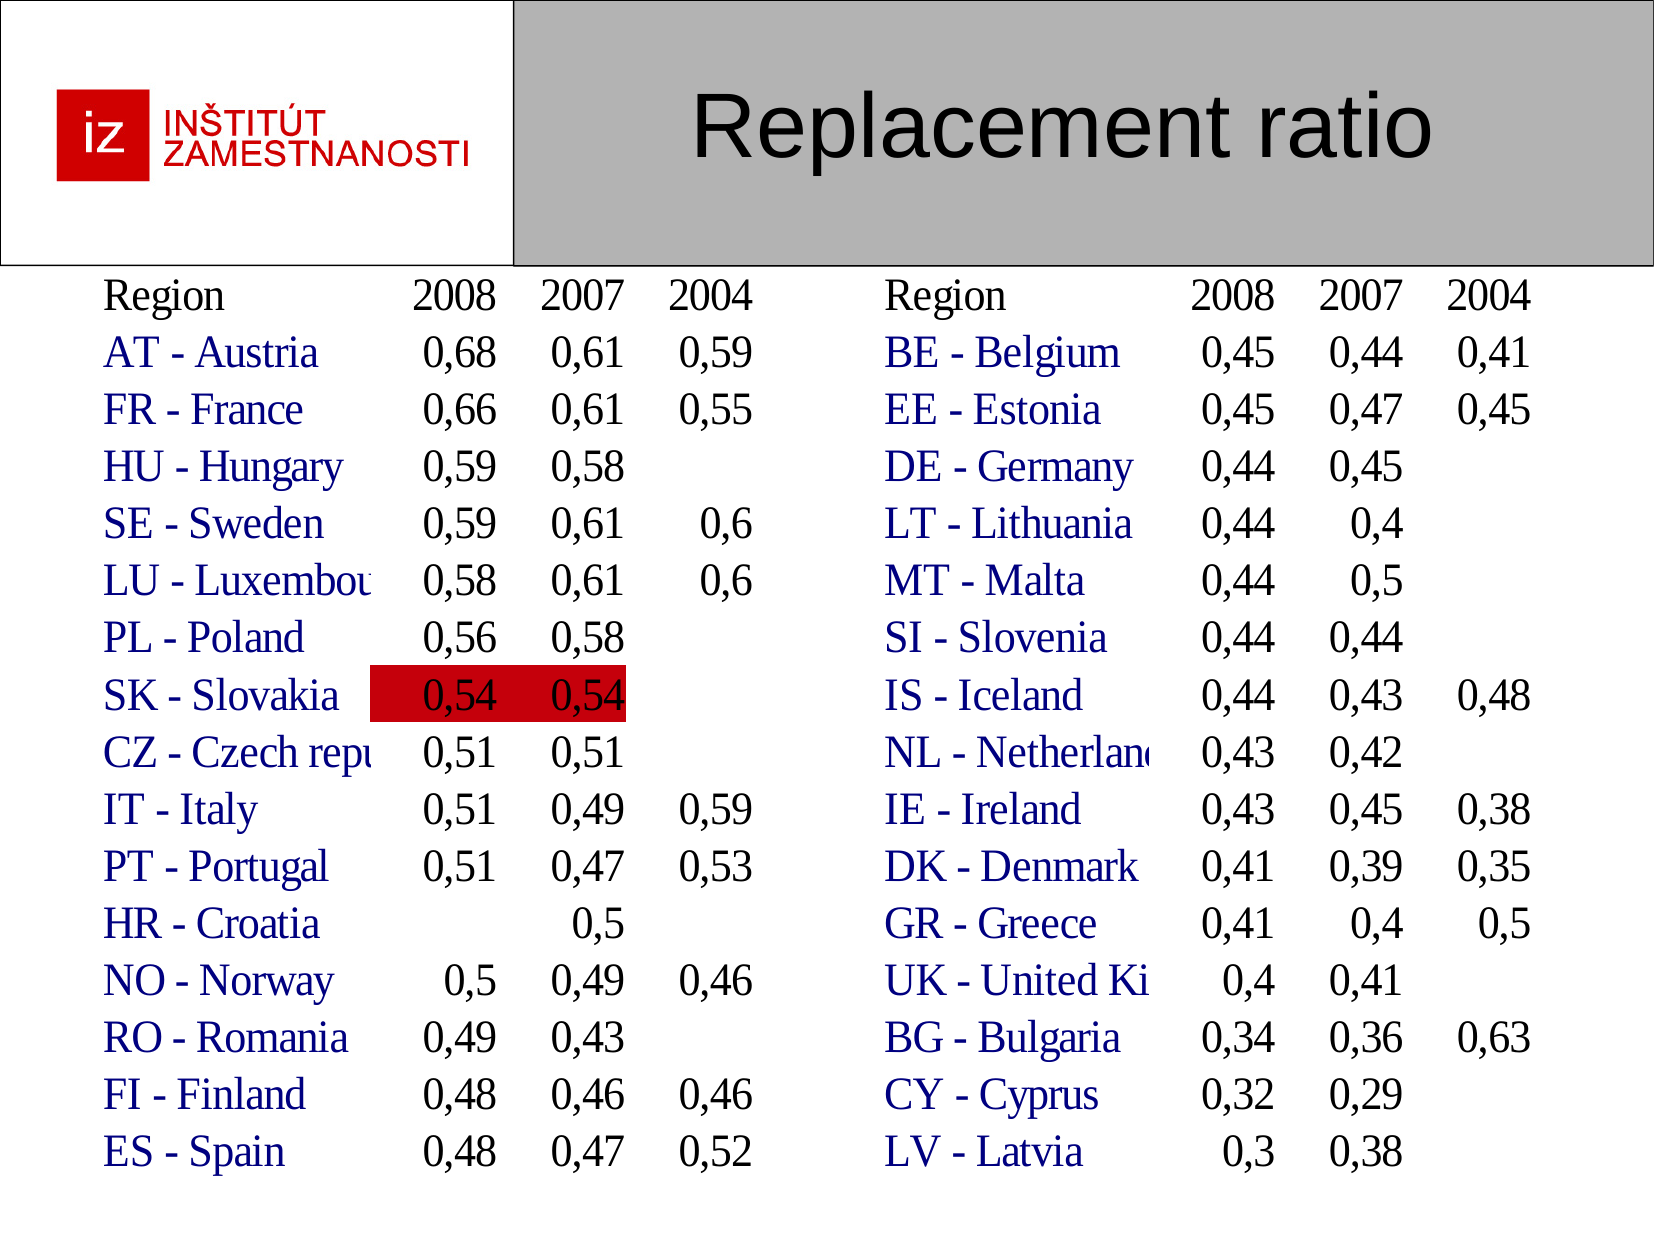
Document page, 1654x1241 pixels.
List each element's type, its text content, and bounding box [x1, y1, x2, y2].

title Replacement ratio [561, 37, 1565, 229]
chart [100, 265, 1535, 1182]
picture [5, 8, 512, 257]
